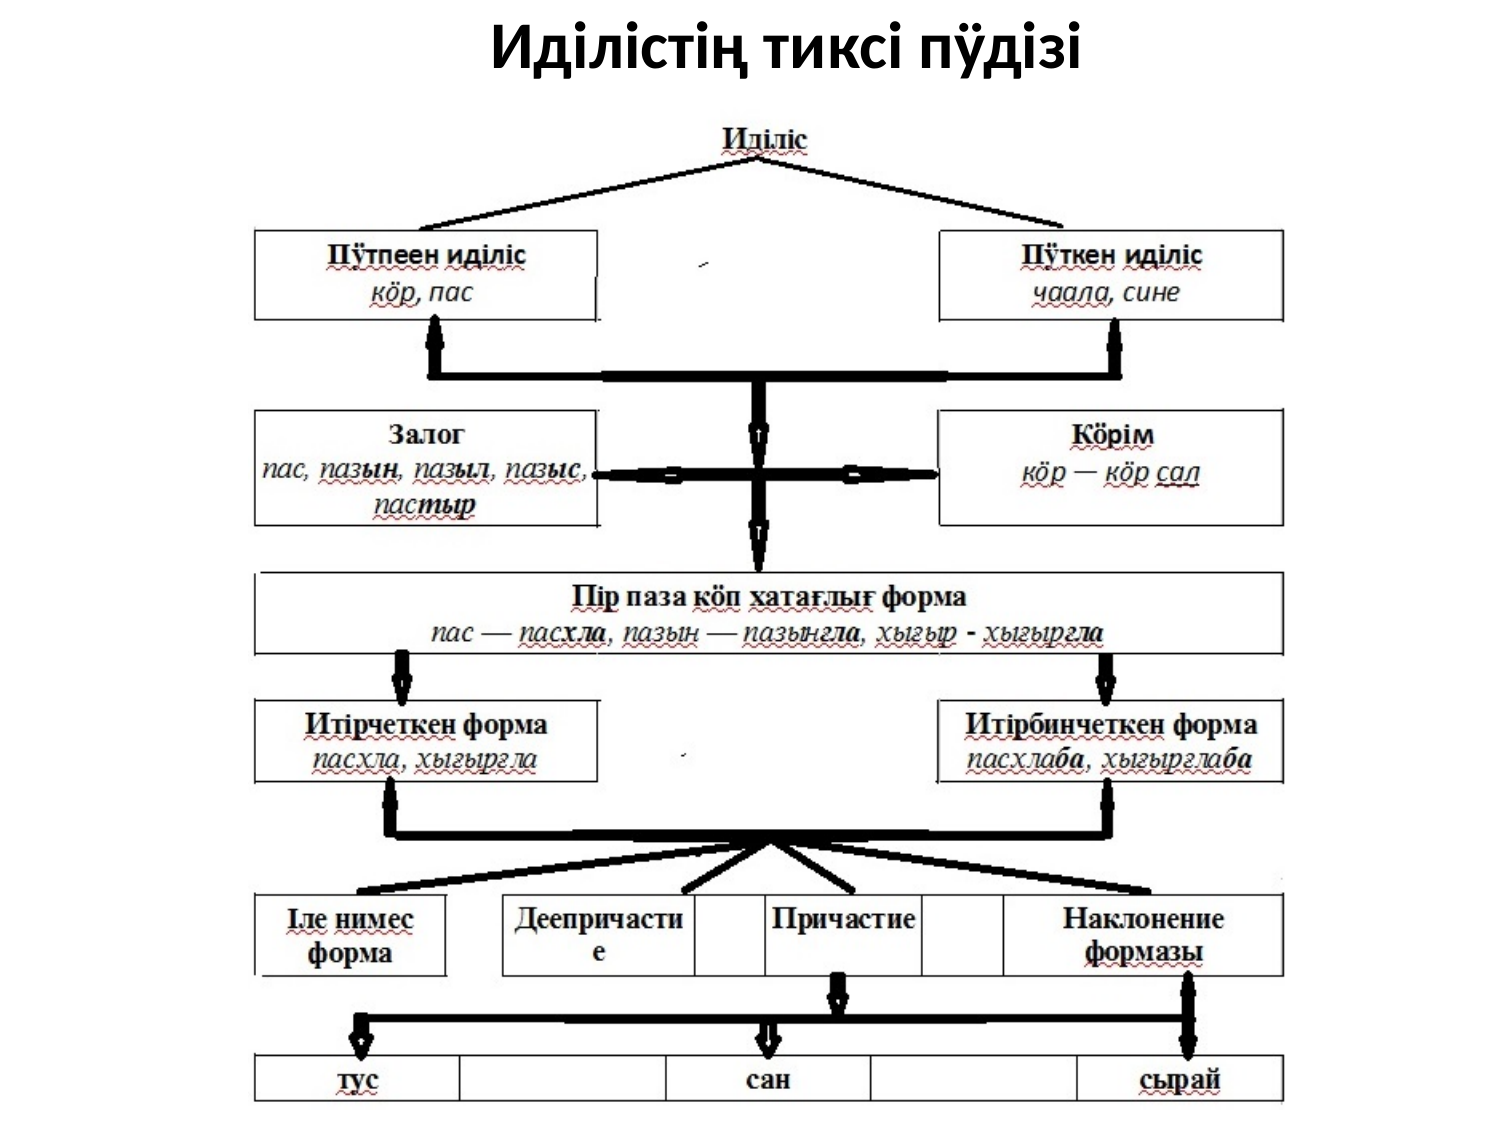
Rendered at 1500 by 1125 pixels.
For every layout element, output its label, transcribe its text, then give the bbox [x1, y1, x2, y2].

title Иділістің тиксі пӱдізі [82, 9, 1433, 95]
picture [248, 94, 1310, 1110]
